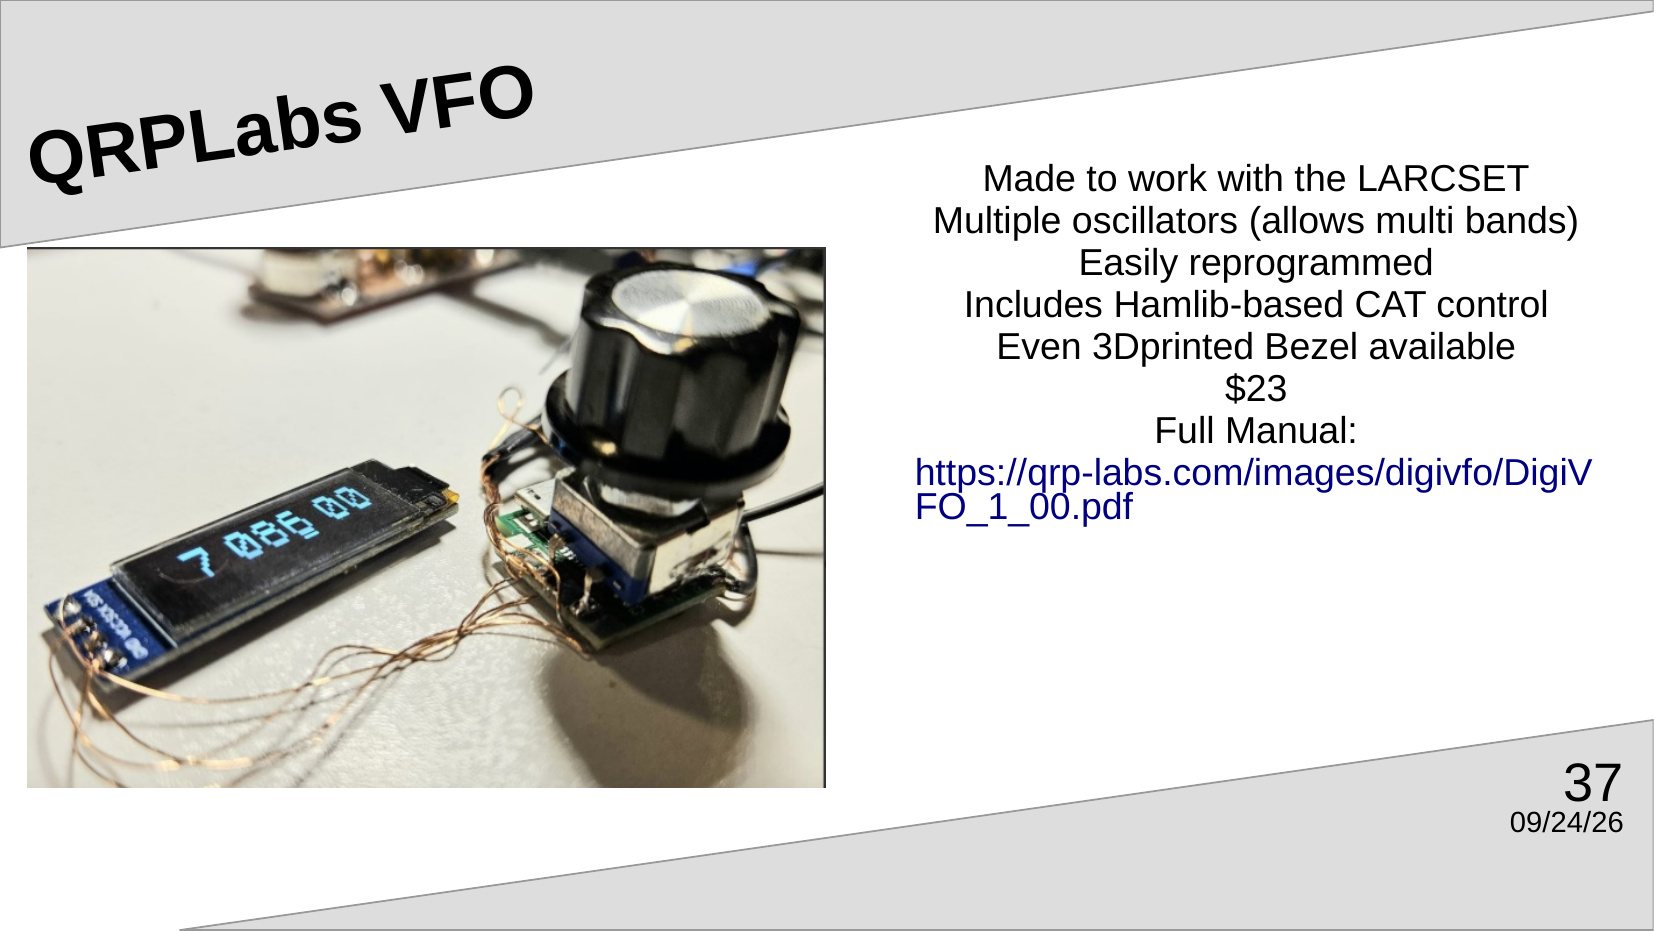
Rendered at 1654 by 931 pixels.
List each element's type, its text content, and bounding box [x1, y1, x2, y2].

text_box Made to work with the LARCSET Multiple oscillators (allows multi bands) Easily reprogrammed Includes Hamlib-based CAT control Even 3Dprinted Bezel available $23 Full Manual: https://qrp-labs.com/images/digivfo/DigiVFO_1_00.pdf [900, 150, 1613, 543]
title QRPLabs VFO [16, 0, 1501, 239]
picture [27, 247, 826, 788]
